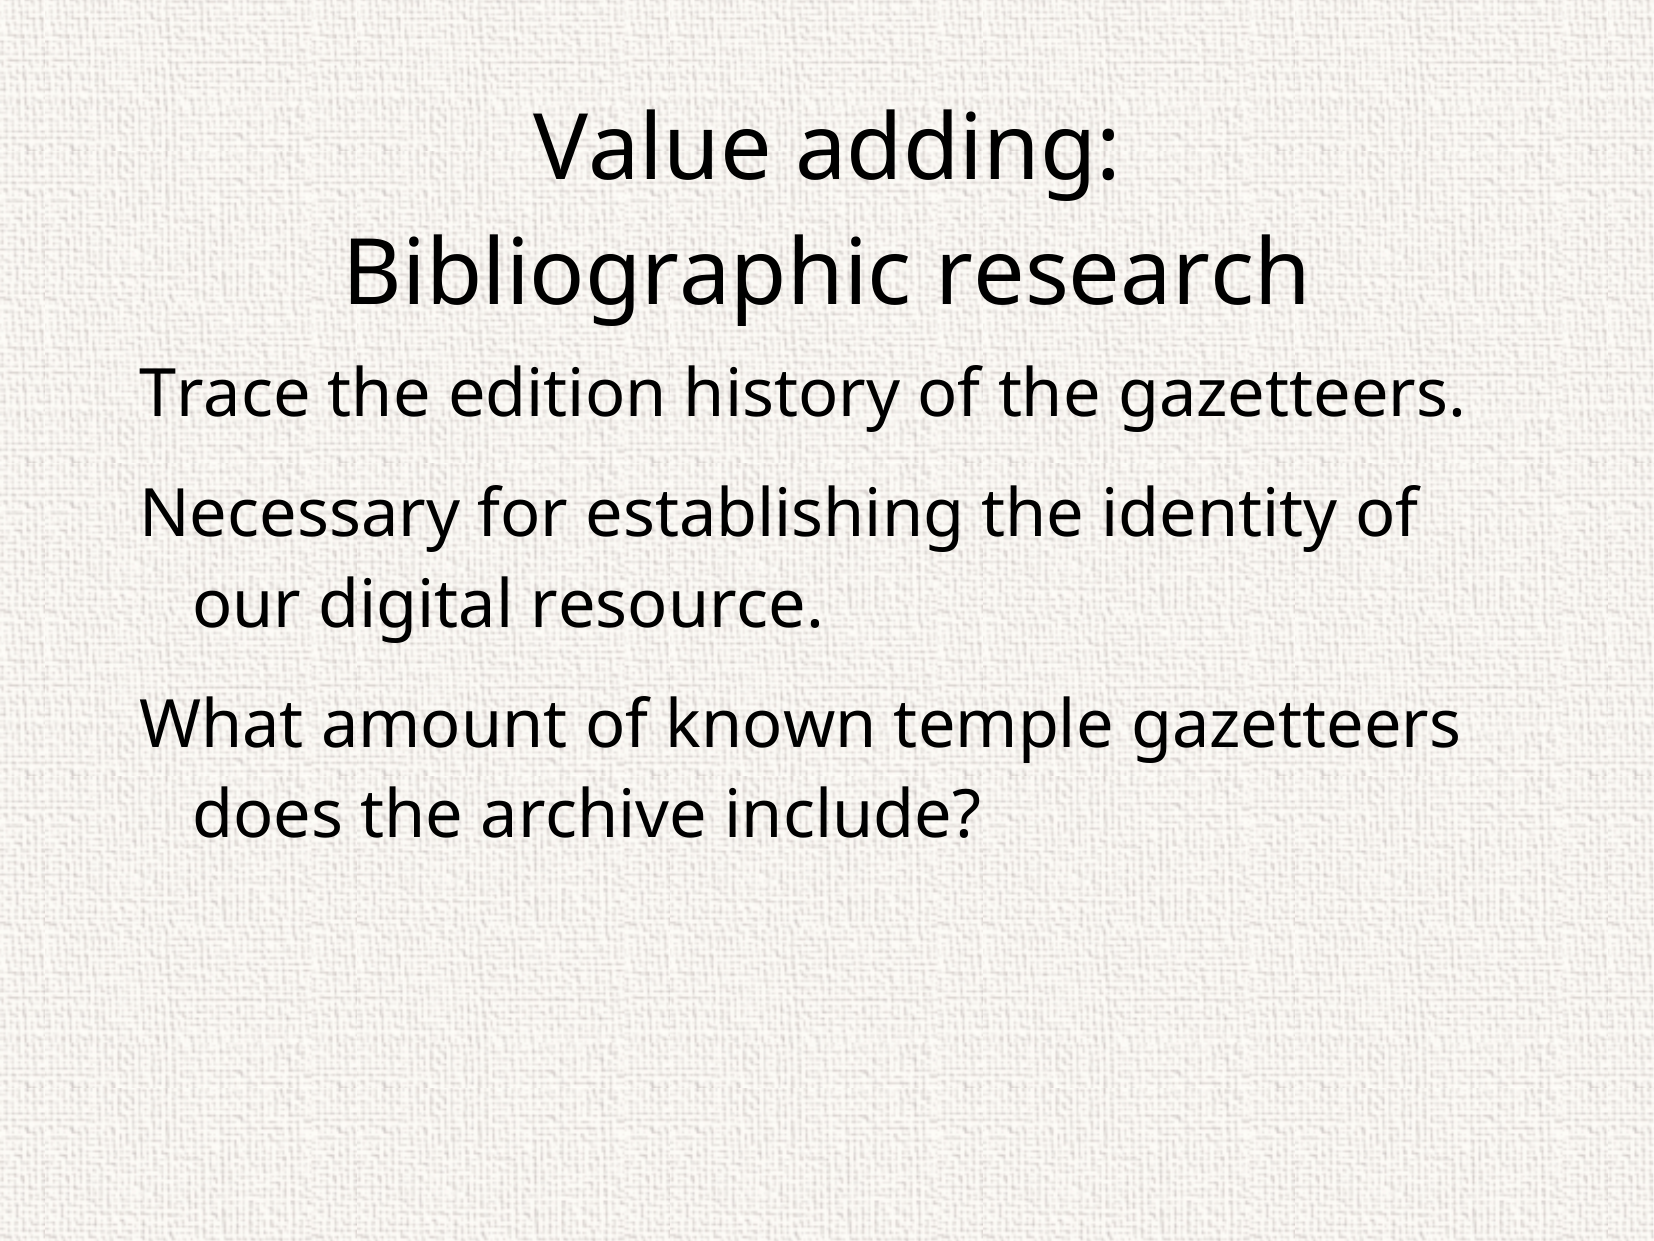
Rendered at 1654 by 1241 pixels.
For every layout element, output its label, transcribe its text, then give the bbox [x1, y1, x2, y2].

picture [0, 0, 1654, 1241]
list Trace the edition history of the gazetteers. Necessary for establishing the identity of our digital resource. What amount of known temple gazetteers does the archive include? [121, 344, 1534, 1112]
title Value adding: Bibliographic research [121, 83, 1534, 330]
